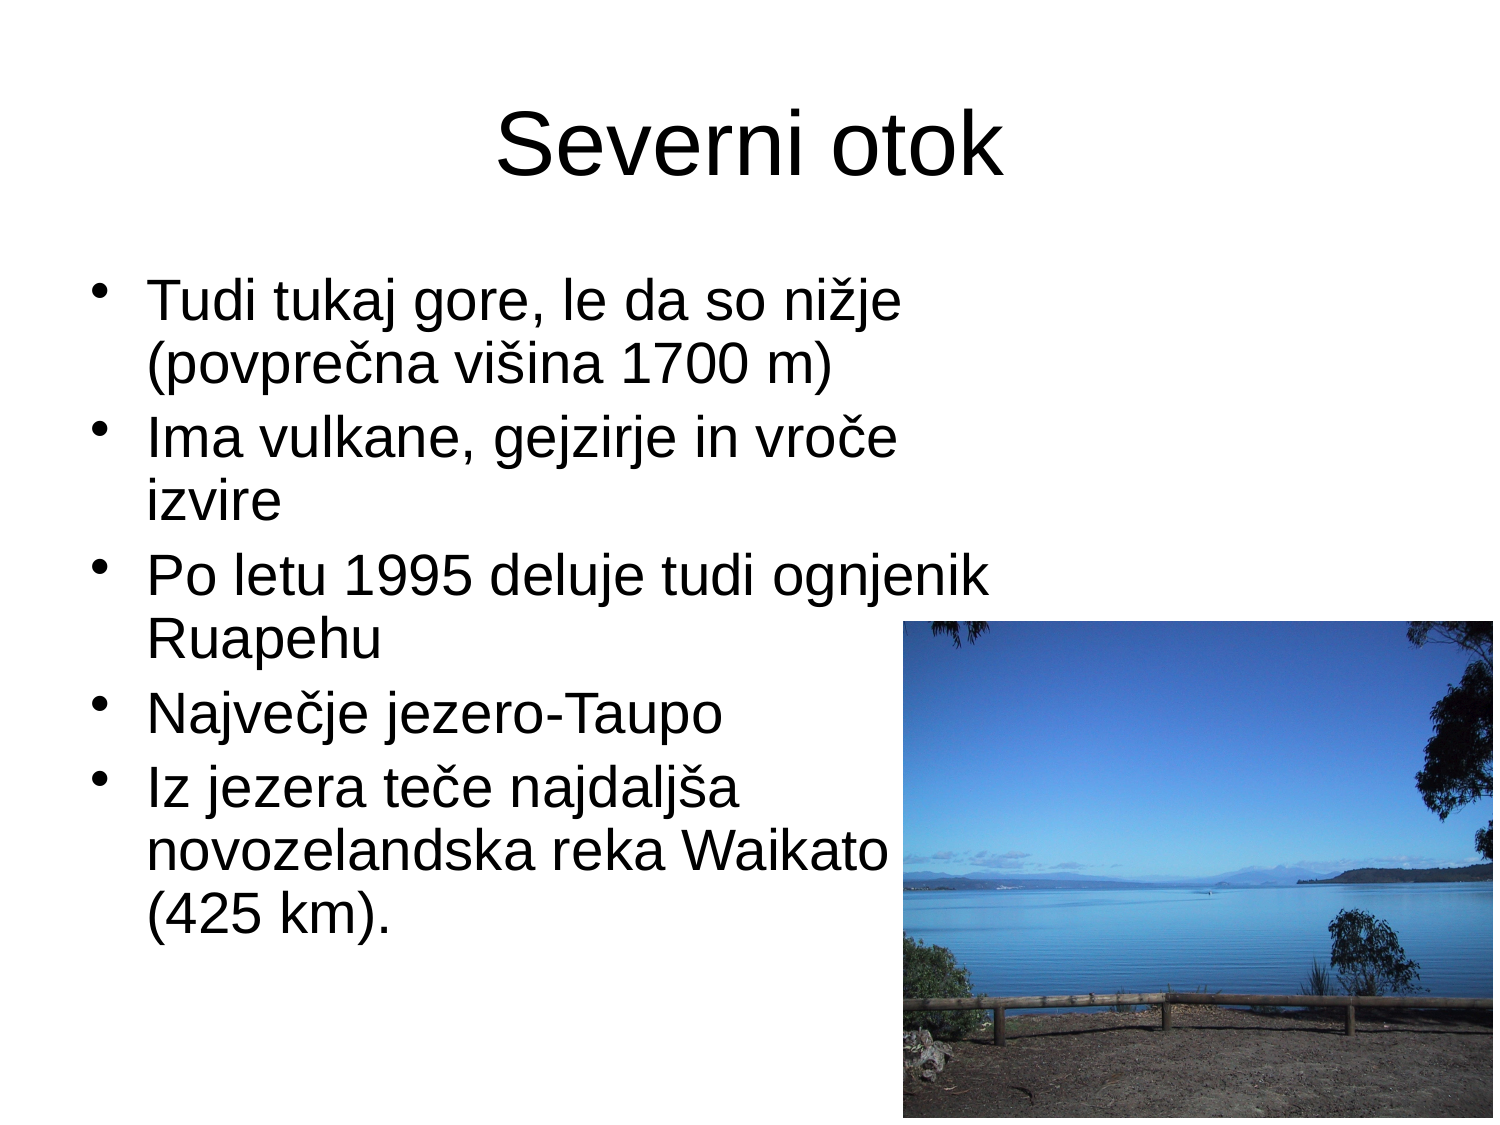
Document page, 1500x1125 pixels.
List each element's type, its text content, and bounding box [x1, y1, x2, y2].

list Tudi tukaj gore, le da so nižje (povprečna višina 1700 m) Ima vulkane, gejzirje in vroče izvire Po letu 1995 deluje tudi ognjenik Ruapehu Največje jezero-Taupo Iz jezera teče najdaljša novozelandska reka Waikato (425 km). [75, 262, 1010, 1005]
title Severni otok [75, 45, 1425, 233]
picture [903, 621, 1493, 1118]
